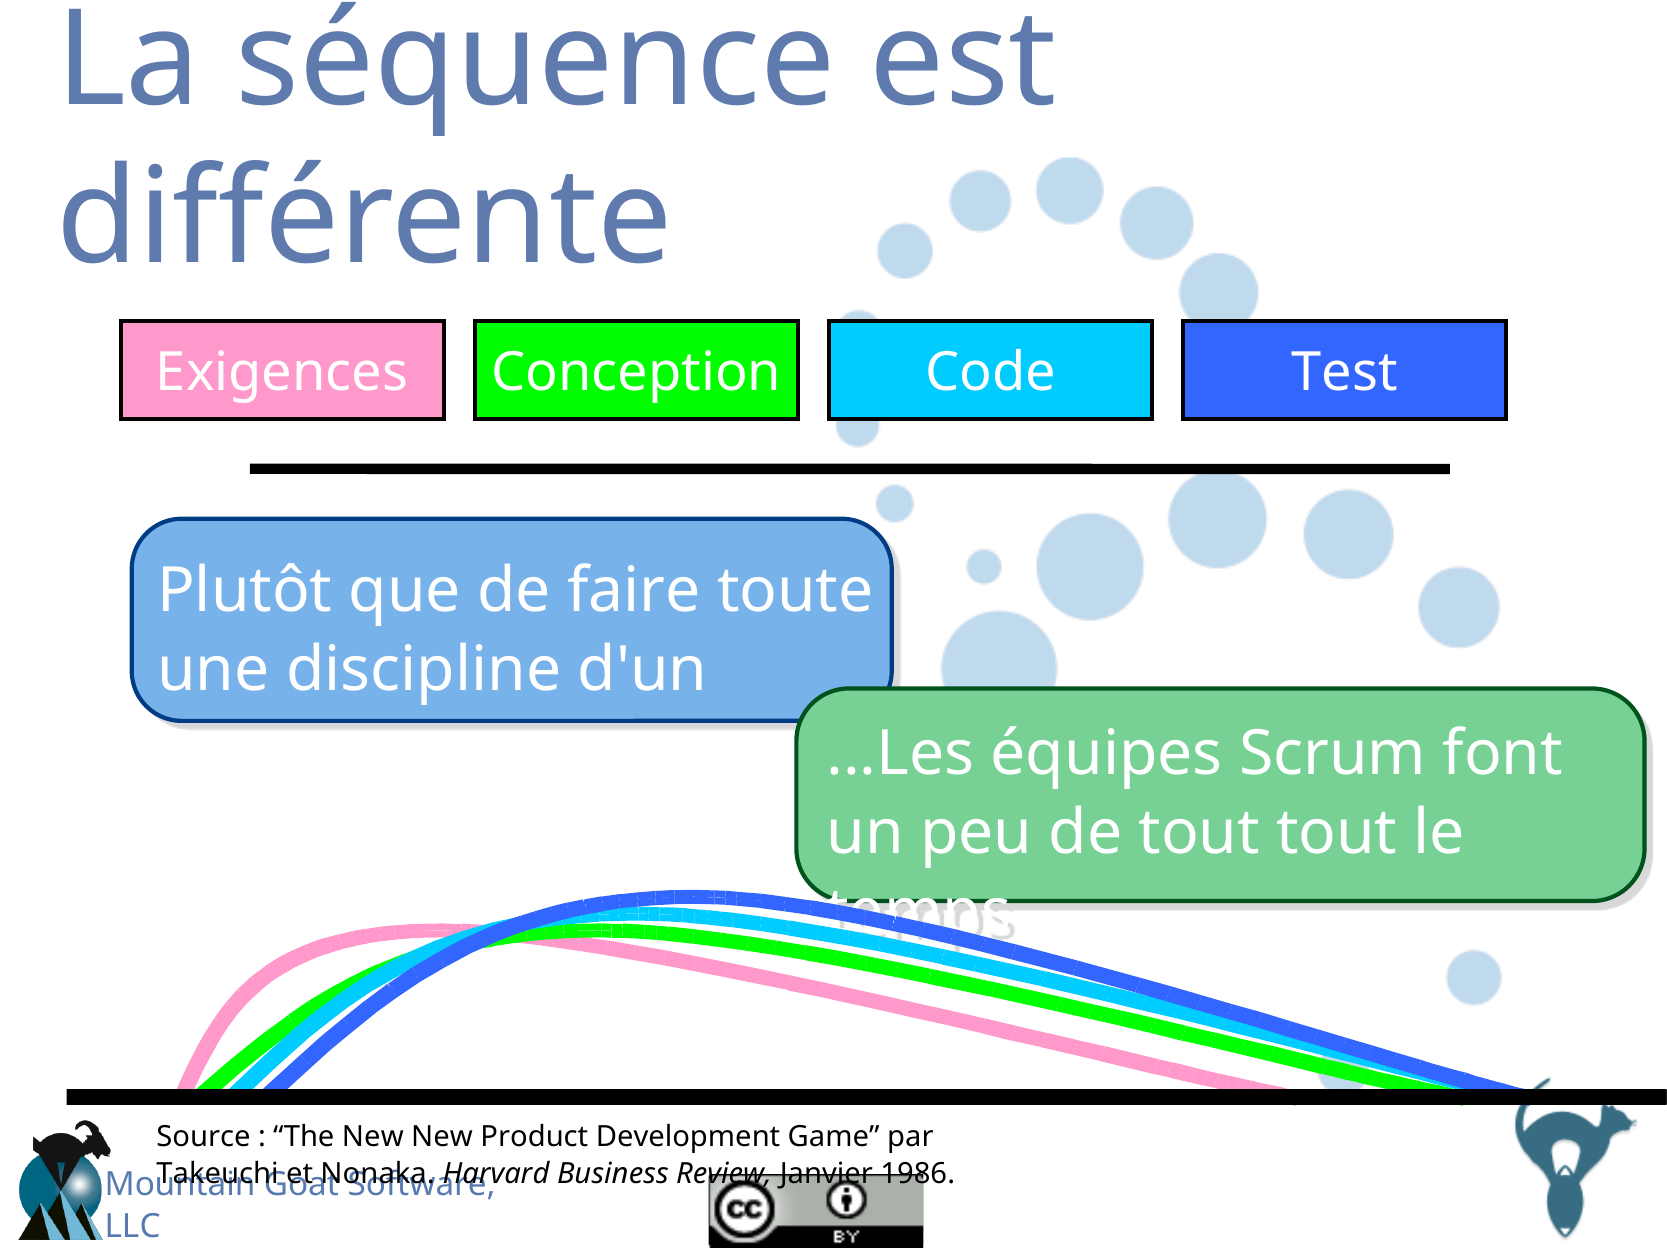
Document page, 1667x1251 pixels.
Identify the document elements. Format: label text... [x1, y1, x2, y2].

text_box Source : “The New New Product Development Game” par Takeuchi et Nonaka. Harvard Business Review, Janvier 1986. [156, 1160, 984, 1195]
text_box ...Les équipes Scrum font un peu de tout tout le temps [796, 688, 1645, 888]
text_box Code [829, 320, 1153, 419]
title La séquence est différente [56, 0, 1609, 286]
text_box Test [1183, 320, 1507, 419]
text_box Plutôt que de faire toute une discipline d'un coup... [148, 539, 892, 703]
text_box Exigences [120, 320, 444, 419]
picture [18, 888, 1667, 1251]
picture [835, 286, 1563, 688]
text_box [131, 518, 882, 721]
text_box Conception [474, 320, 798, 419]
